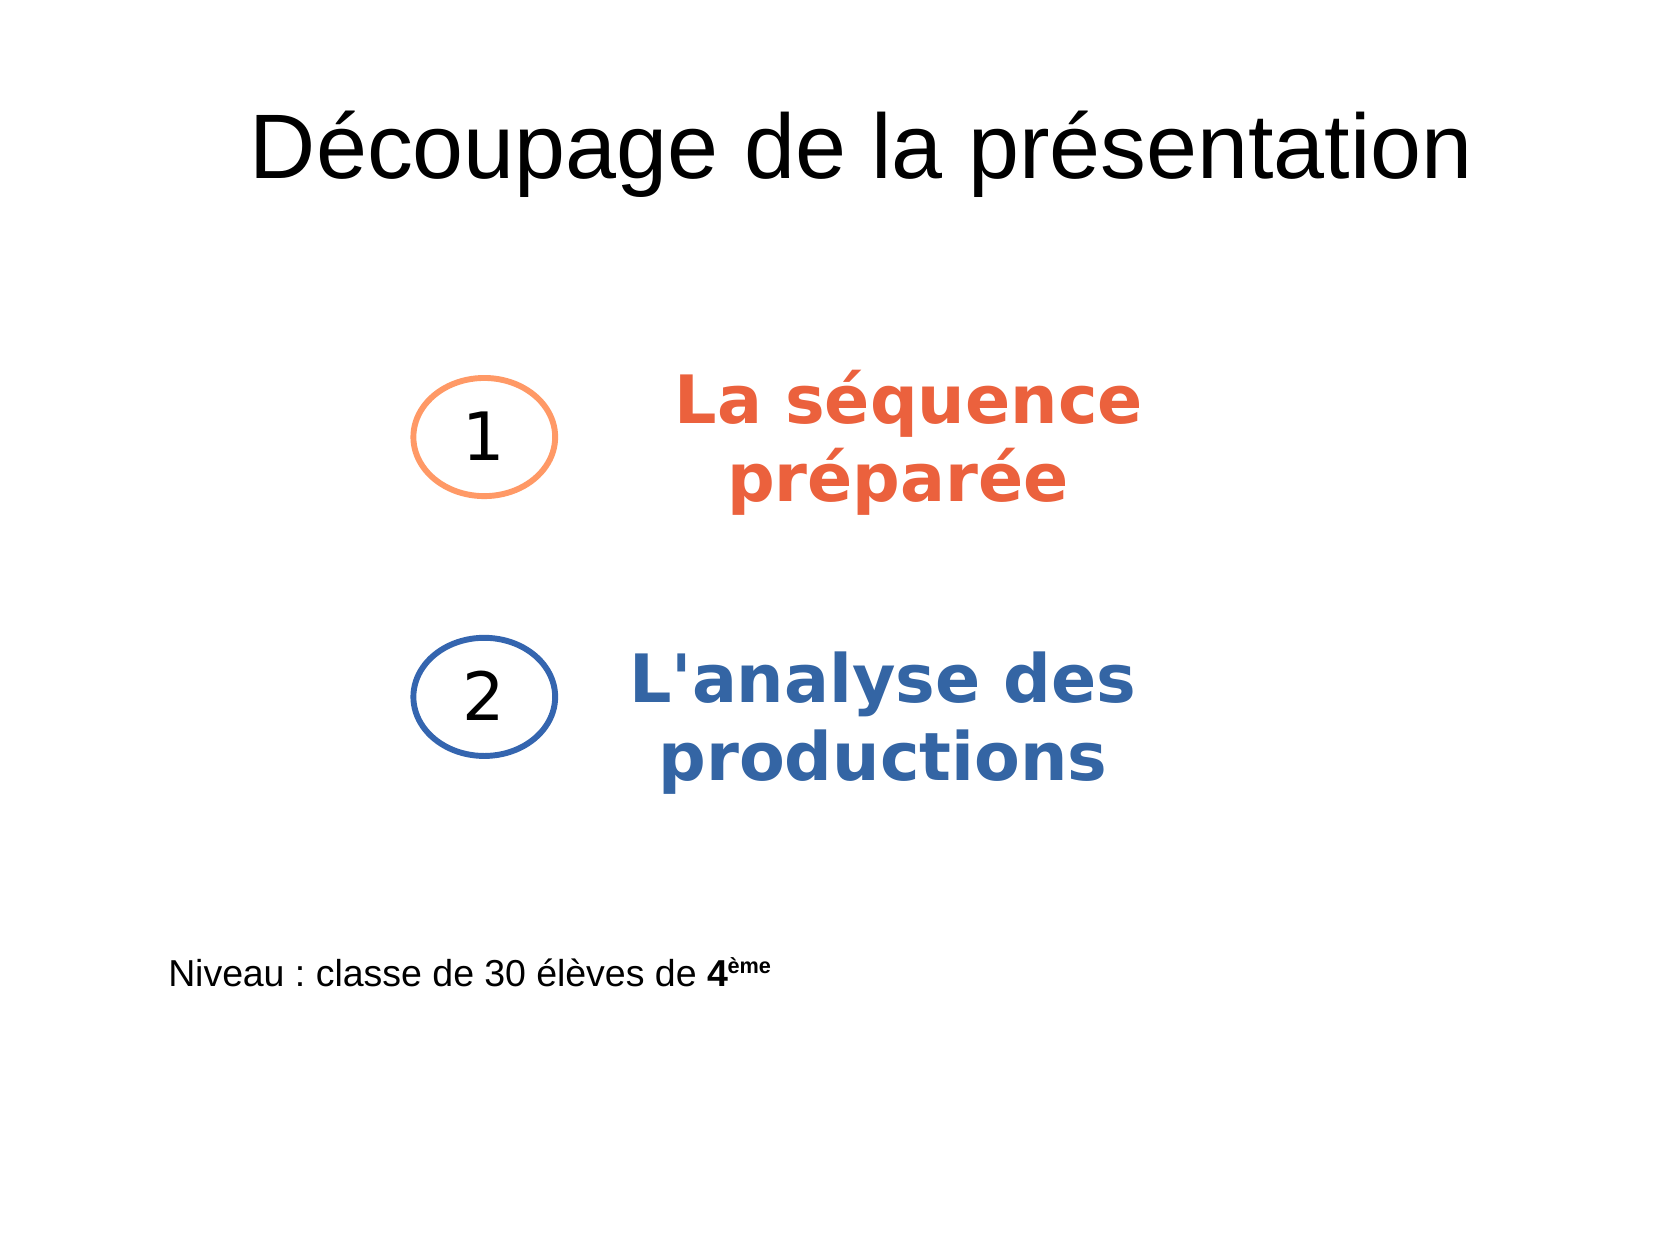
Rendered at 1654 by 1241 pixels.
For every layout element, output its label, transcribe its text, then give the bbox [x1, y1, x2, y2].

text_box L'analyse des productions [597, 632, 1170, 804]
title Découpage de la présentation [188, 82, 1536, 211]
text_box 1 [413, 377, 556, 497]
text_box Niveau : classe de 30 élèves de 4ème [153, 944, 875, 1004]
text_box La séquence préparée [625, 354, 1171, 525]
text_box 2 [413, 637, 556, 756]
